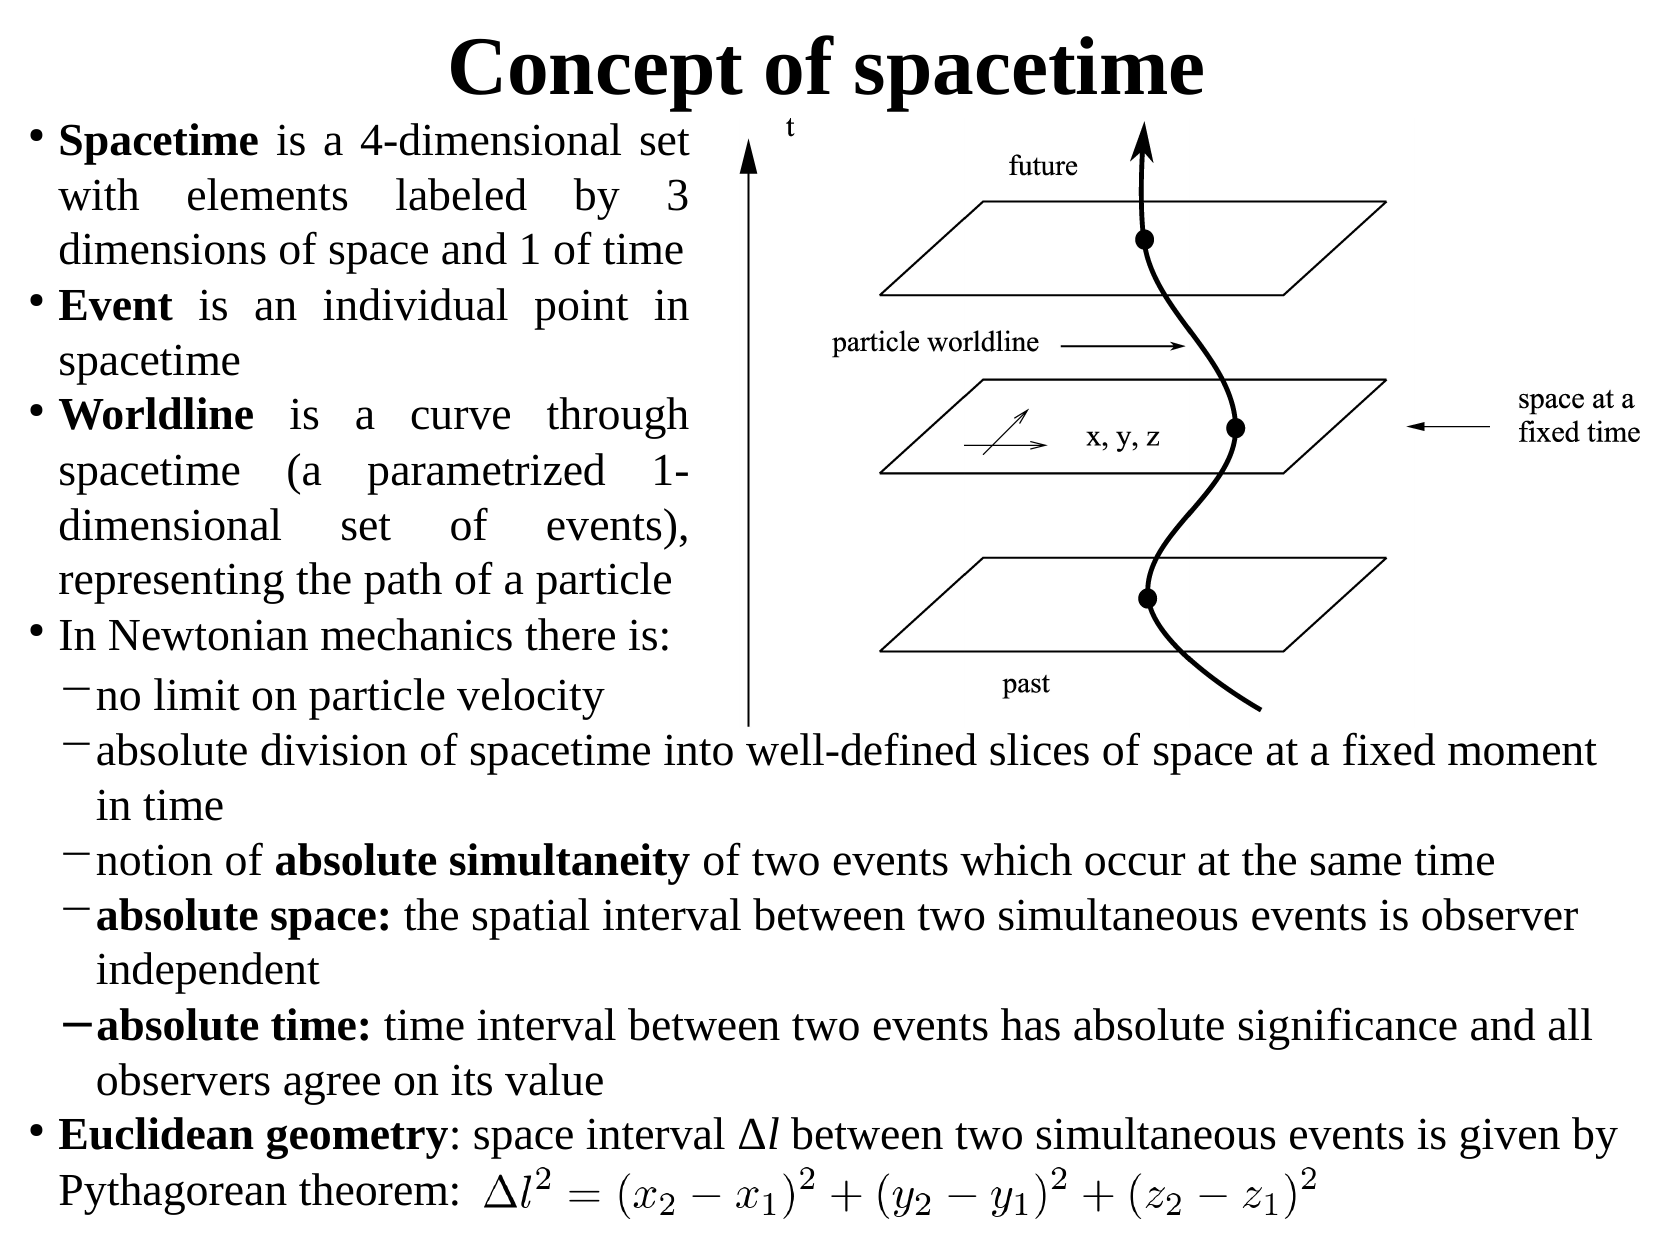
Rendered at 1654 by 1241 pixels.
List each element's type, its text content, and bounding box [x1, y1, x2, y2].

picture [739, 118, 1640, 728]
picture [483, 1167, 1316, 1219]
list no limit on particle velocity absolute division of spacetime into well-defined slices of space at a fixed moment in time notion of absolute simultaneity of two events which occur at the same time absolute space: the spatial interval between two simultaneous events is observer independent absolute time: time interval between two events has absolute significance and all observers agree on its value Euclidean geometry: space interval Δl between two simultaneous events is given by Pythagorean theorem: [28, 664, 1630, 1215]
list Spacetime is a 4-dimensional set with elements labeled by 3 dimensions of space and 1 of time Event is an individual point in spacetime Worldline is a curve through spacetime (a parametrized 1-dimensional set of events), representing the path of a particle In Newtonian mechanics there is: [28, 109, 691, 660]
title Concept of spacetime [27, 17, 1626, 106]
